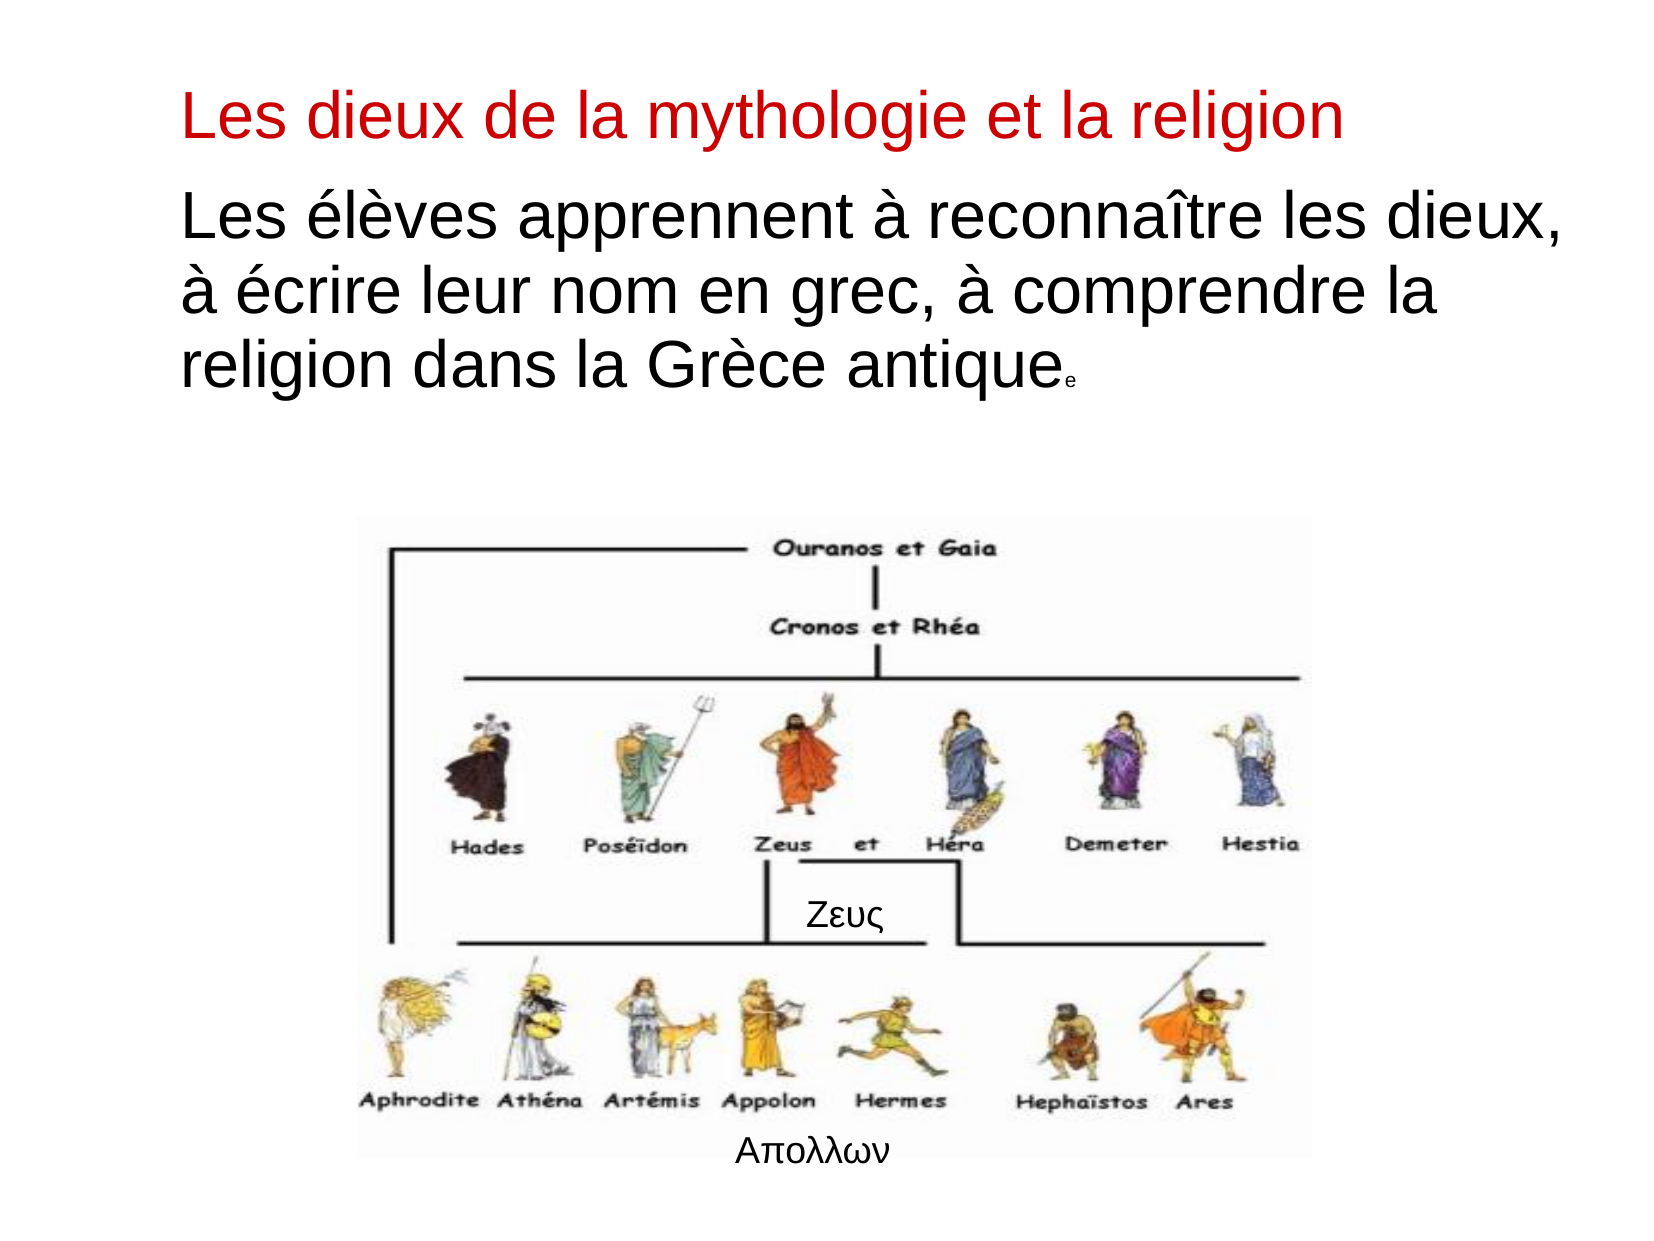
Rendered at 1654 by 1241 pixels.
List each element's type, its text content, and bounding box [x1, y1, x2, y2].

picture [357, 516, 1312, 1158]
text_box Les dieux de la mythologie et la religion Les élèves apprennent à reconnaître les dieux, à écrire leur nom en grec, à comprendre la religion dans la Grèce antiquee [165, 70, 1583, 703]
text_box Απολλων [720, 1122, 910, 1179]
text_box Ζευς [791, 885, 969, 943]
